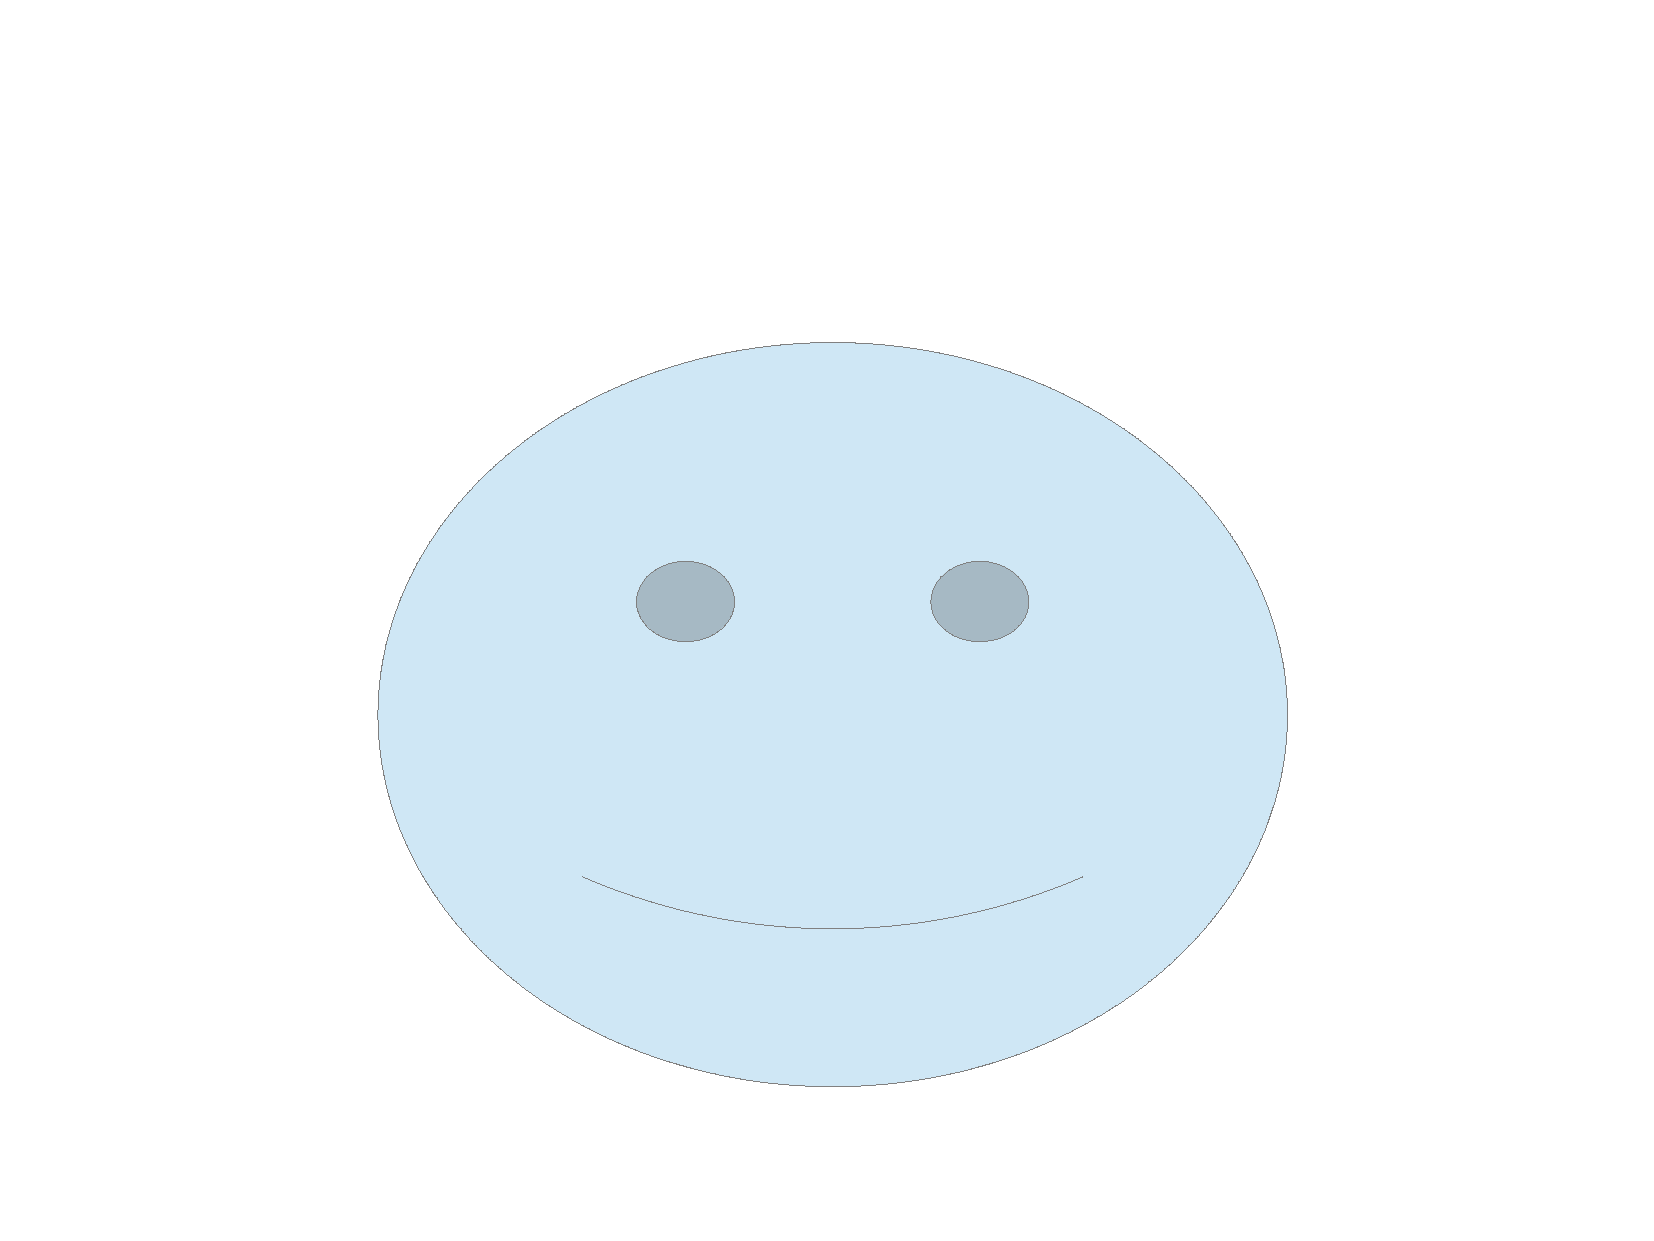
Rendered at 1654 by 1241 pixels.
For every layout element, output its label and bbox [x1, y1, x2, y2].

text_box [377, 342, 1288, 1087]
